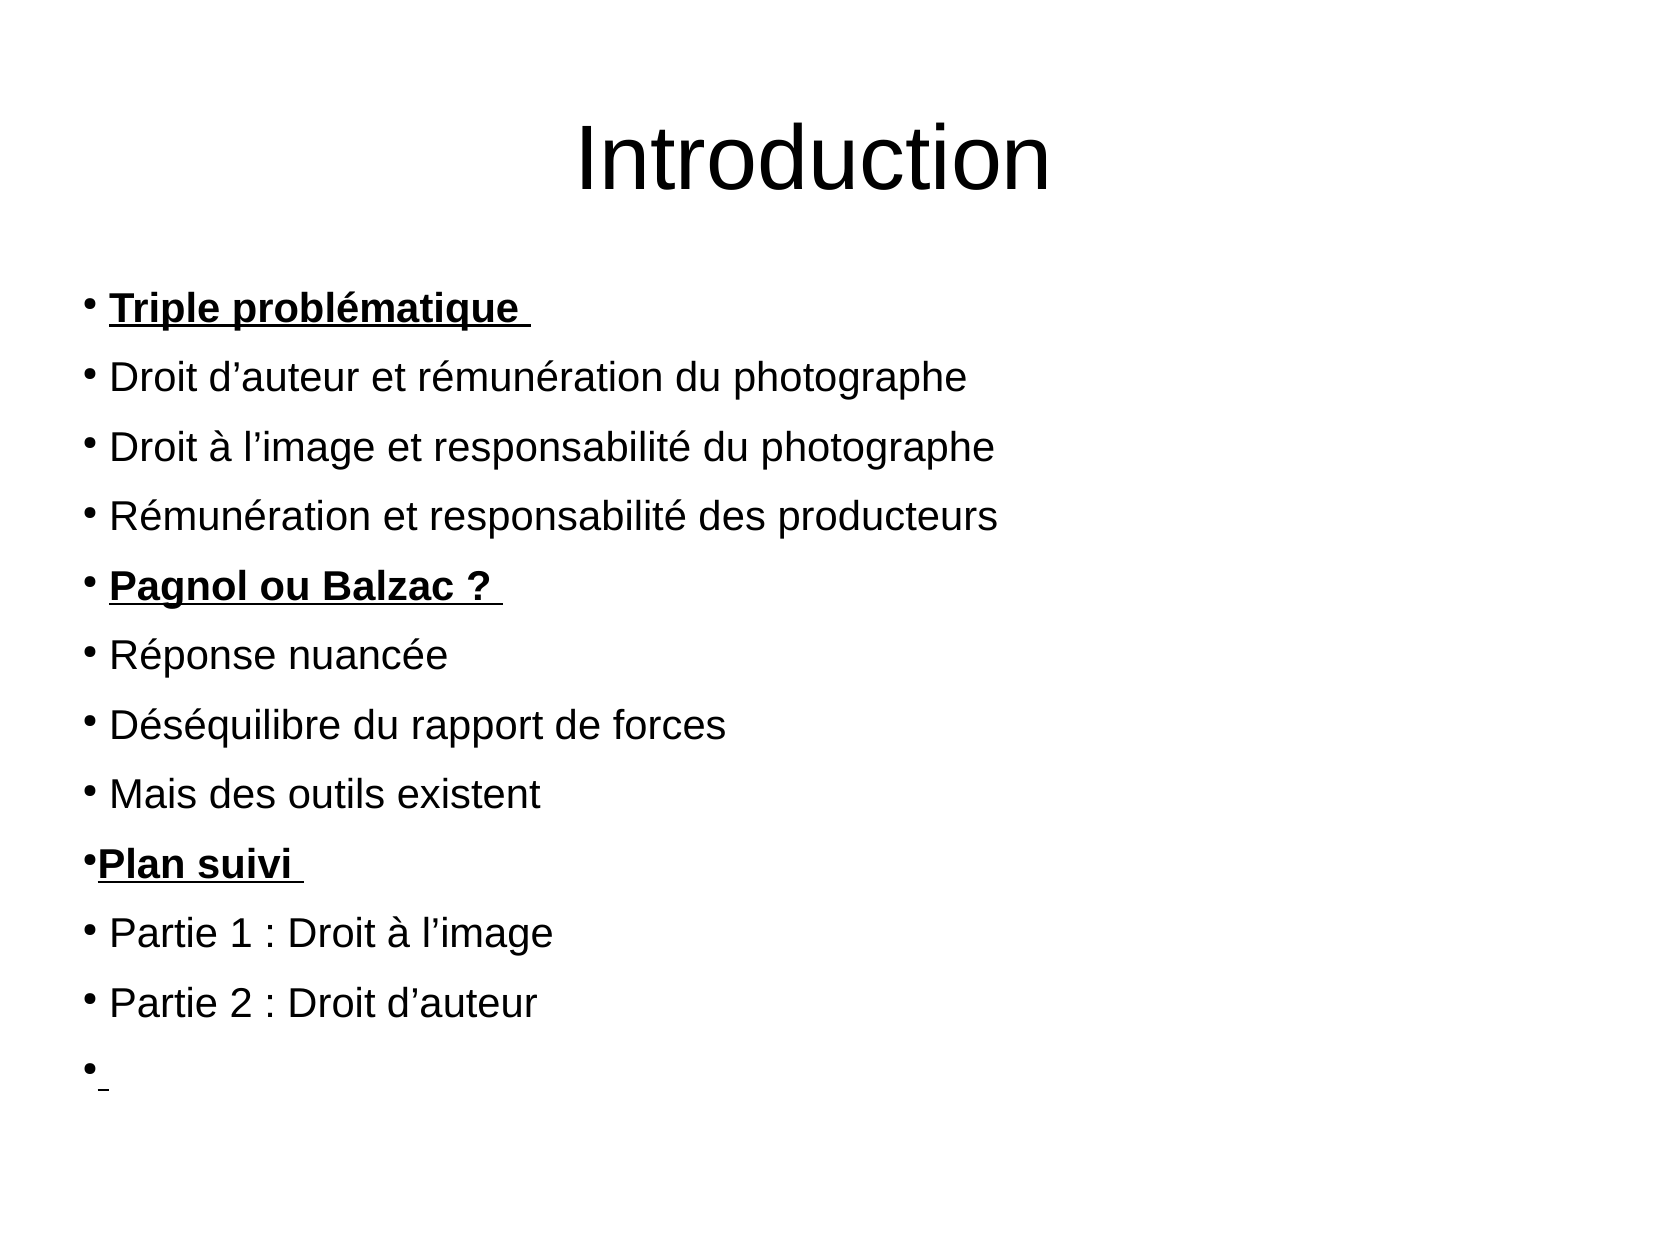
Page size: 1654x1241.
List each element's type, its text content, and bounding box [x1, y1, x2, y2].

title Introduction [82, 49, 1571, 257]
list Triple problématique Droit d’auteur et rémunération du photographe Droit à l’image et responsabilité du photographe Rémunération et responsabilité des producteurs Pagnol ou Balzac ? Réponse nuancée Déséquilibre du rapport de forces Mais des outils existent Plan suivi Partie 1 : Droit à l’image Partie 2 : Droit d’auteur [82, 290, 1571, 1120]
